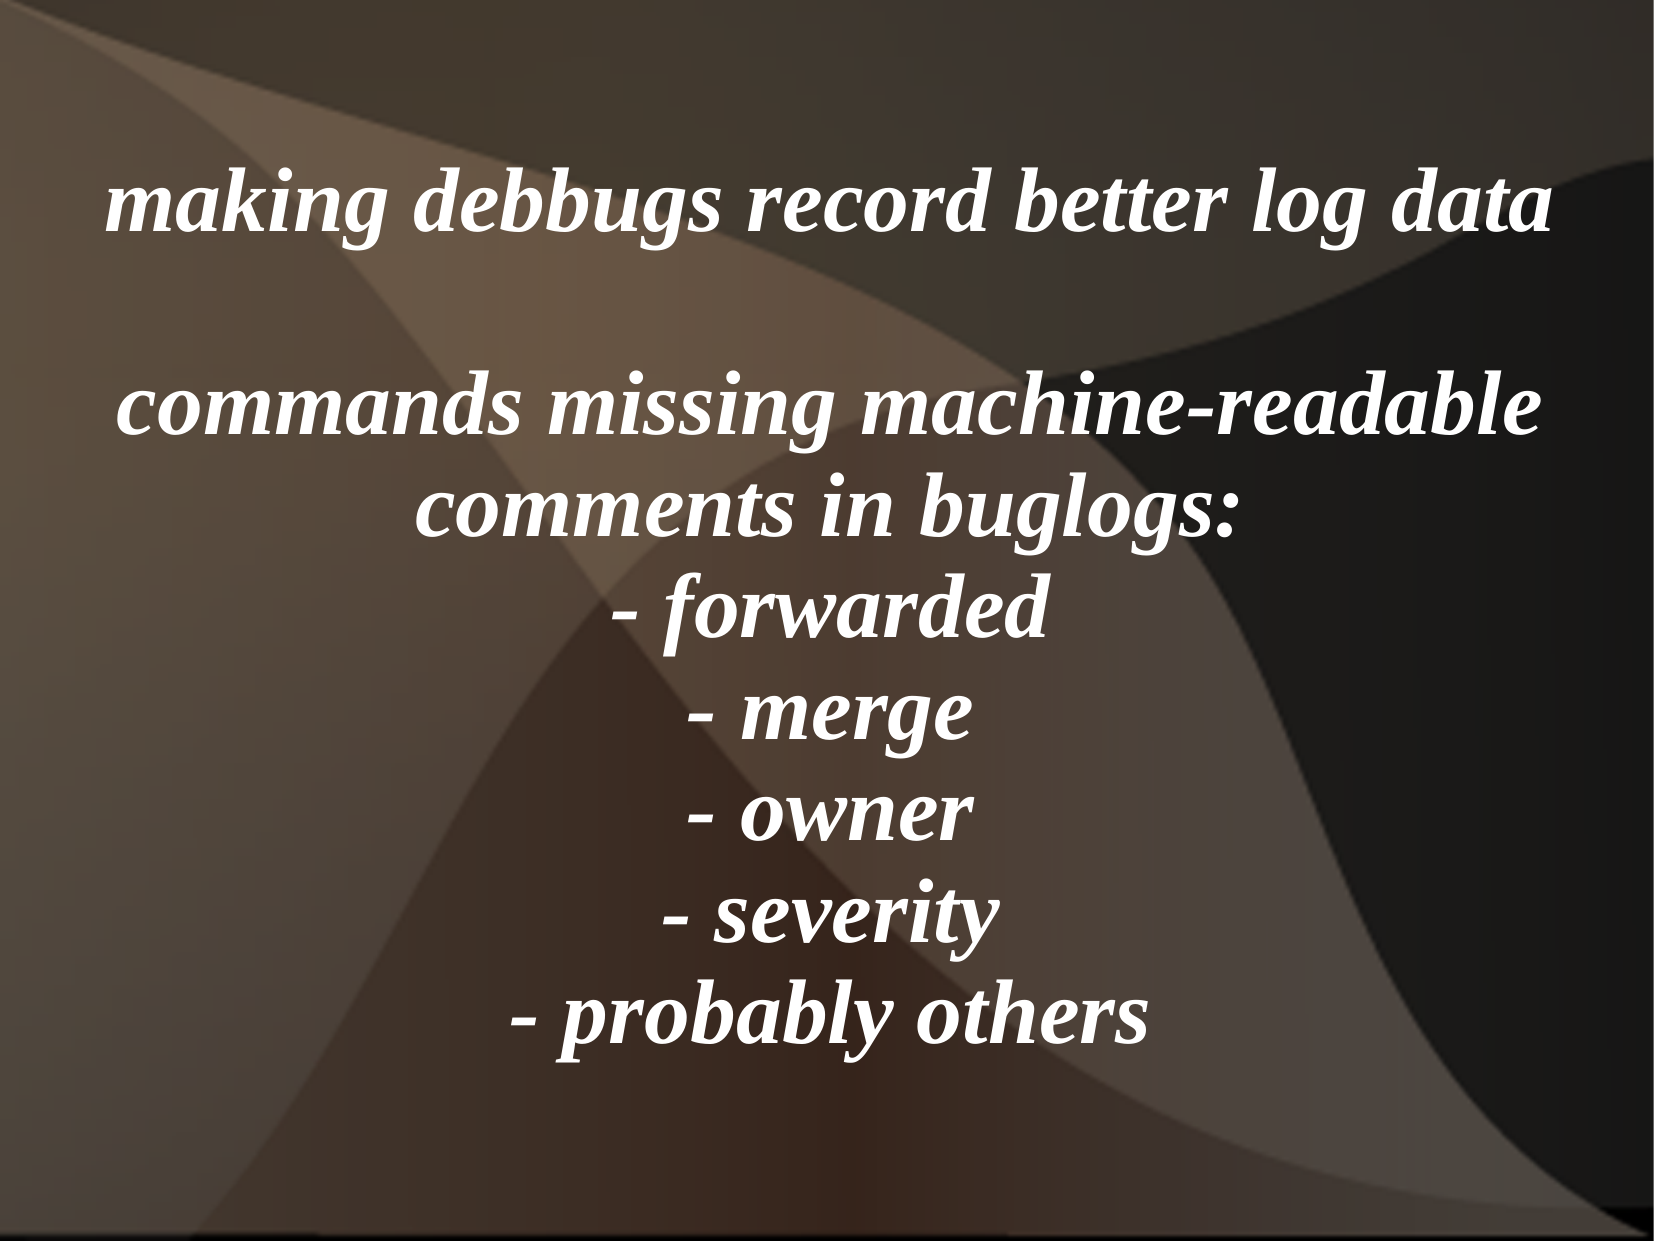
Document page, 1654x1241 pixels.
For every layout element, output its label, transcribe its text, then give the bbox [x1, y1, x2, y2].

title making debbugs record better log data commands missing machine-readable comments in buglogs: - forwarded - merge - owner - severity - probably others [86, 150, 1576, 1064]
picture [0, 0, 1654, 1241]
